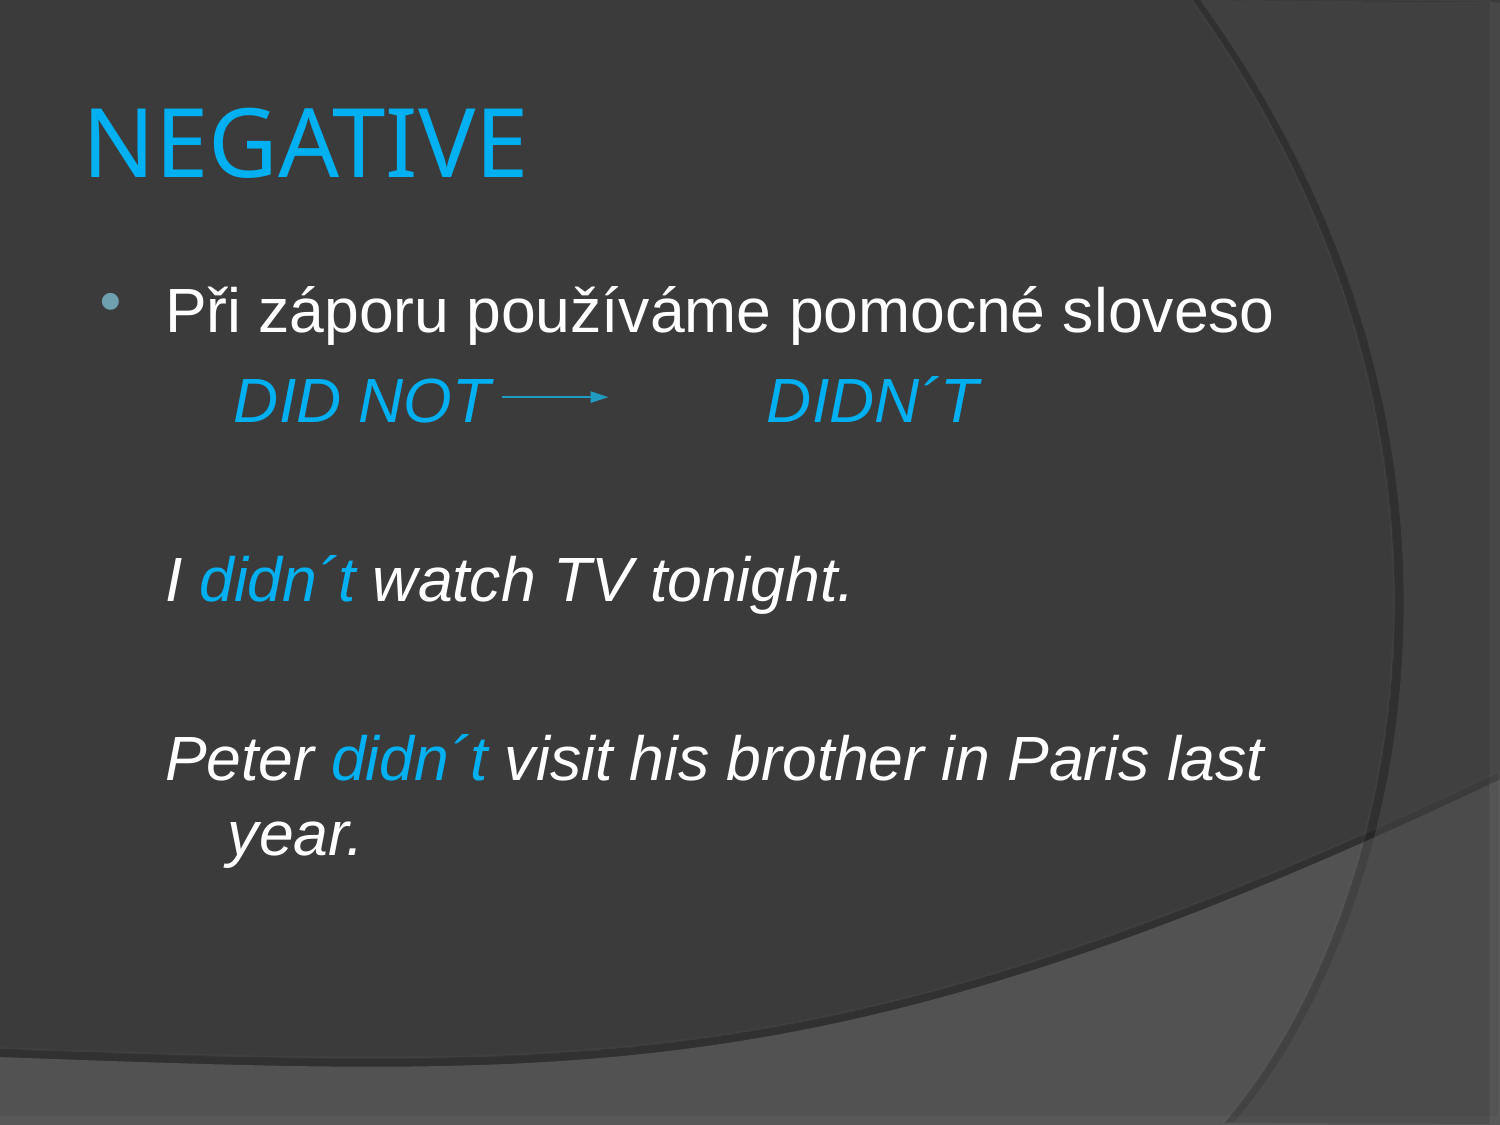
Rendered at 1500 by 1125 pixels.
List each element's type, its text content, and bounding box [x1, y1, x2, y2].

title NEGATIVE [75, 45, 1300, 233]
list Při záporu používáme pomocné sloveso DID NOT DIDN´T I didn´t watch TV tonight. Peter didn´t visit his brother in Paris last year. [75, 262, 1300, 1005]
